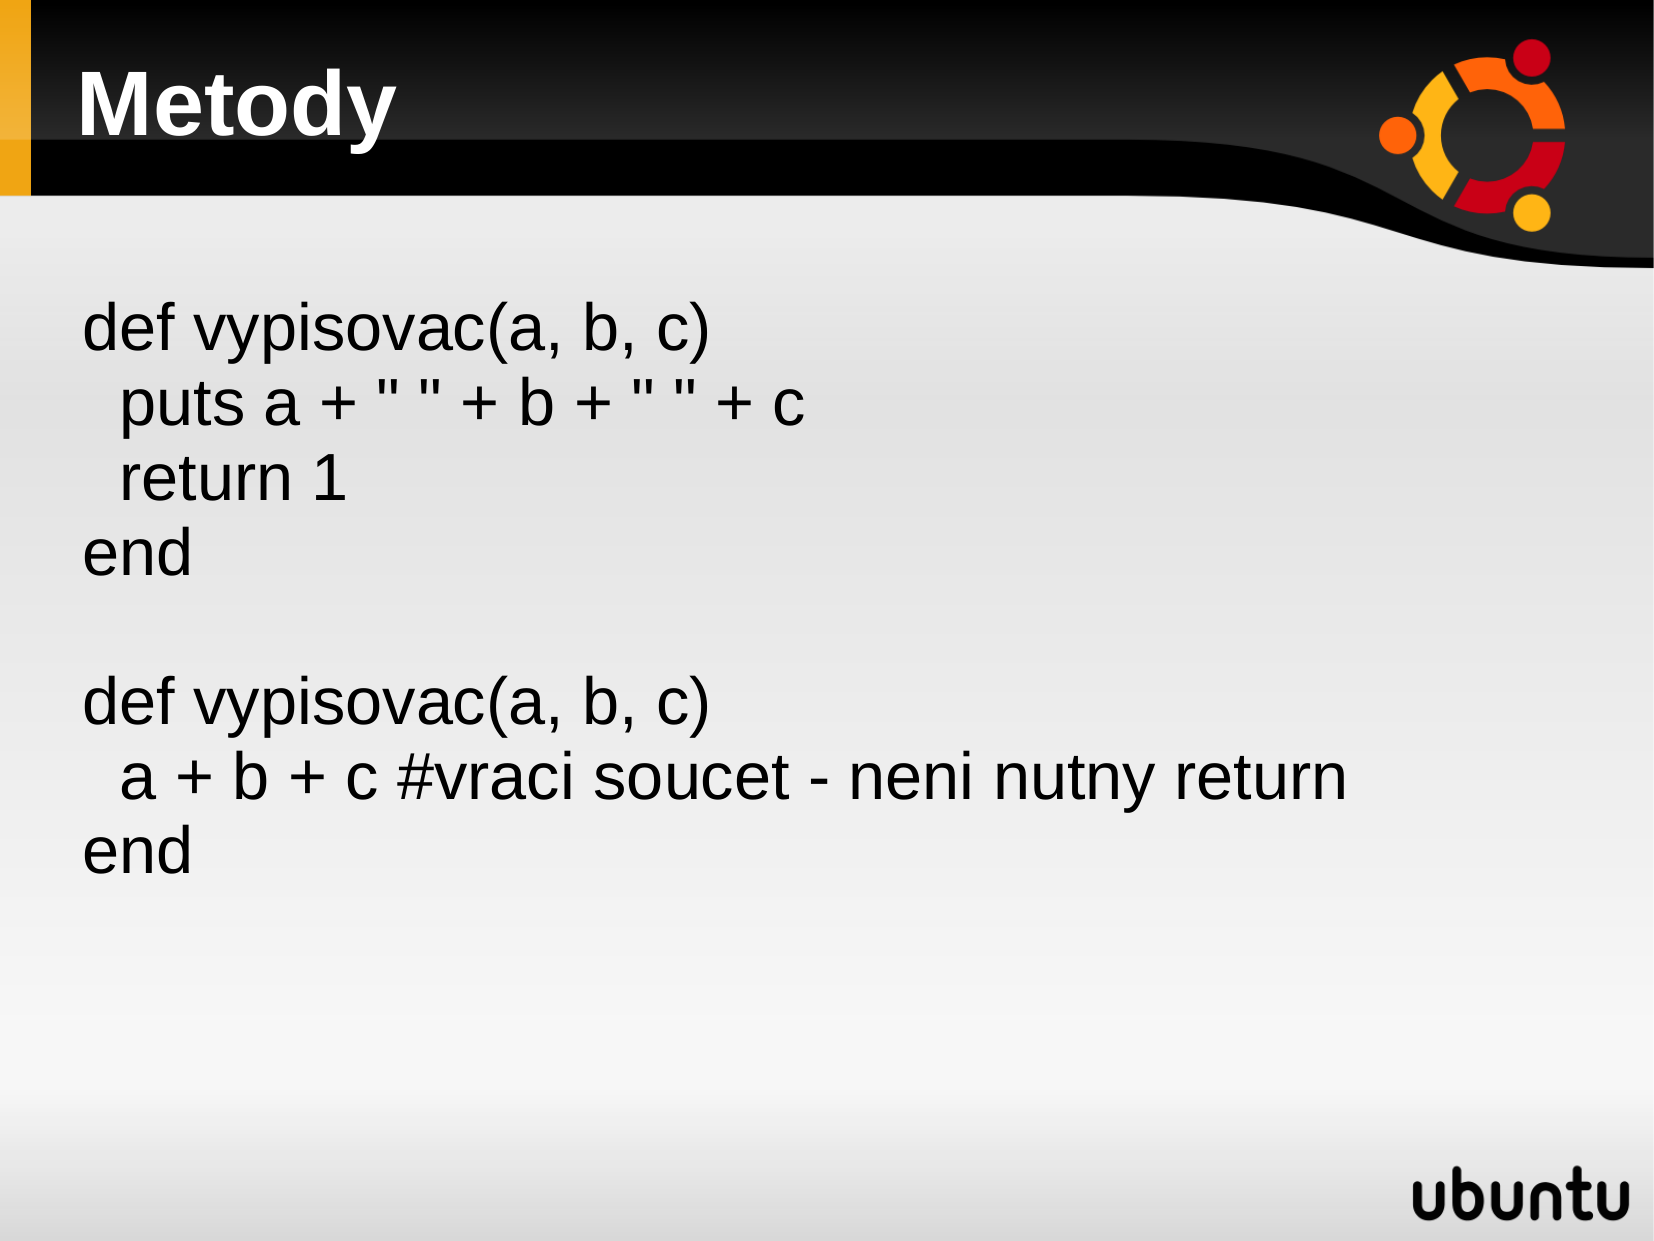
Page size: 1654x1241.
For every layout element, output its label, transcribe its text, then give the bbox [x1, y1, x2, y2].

picture [0, 0, 1654, 1241]
title Metody [76, 0, 1565, 208]
list def vypisovac(a, b, c) puts a + " " + b + " " + c return 1 end def vypisovac(a, b, c) a + b + c #vraci soucet - neni nutny return end [82, 290, 1571, 1109]
